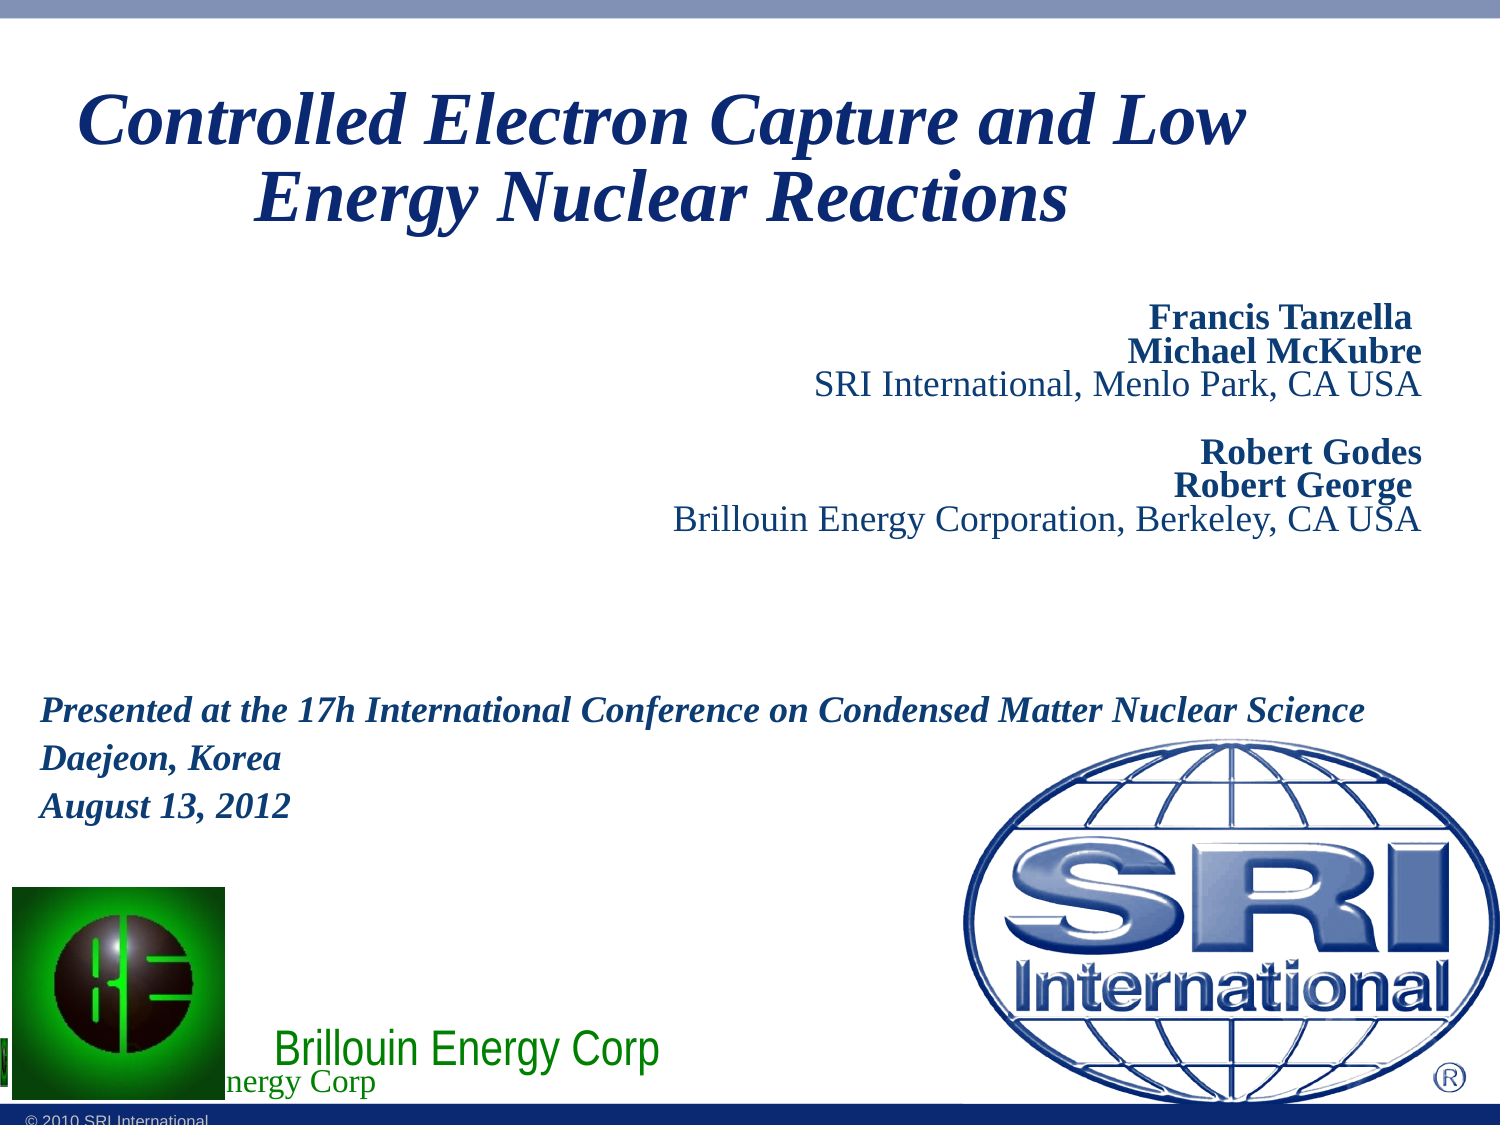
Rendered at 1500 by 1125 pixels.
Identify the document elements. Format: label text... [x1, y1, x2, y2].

title Controlled Electron Capture and Low Energy Nuclear Reactions [37, 62, 1288, 259]
text_box Francis Tanzella Michael McKubre SRI International, Menlo Park, CA USA Robert Godes Robert George Brillouin Energy Corporation, Berkeley, CA USA [612, 287, 1438, 638]
text_box Presented at the 17h International Conference on Condensed Matter Nuclear Science Daejeon, Korea August 13, 2012 [24, 674, 1413, 834]
picture [963, 738, 1500, 1103]
picture [0, 887, 225, 1100]
